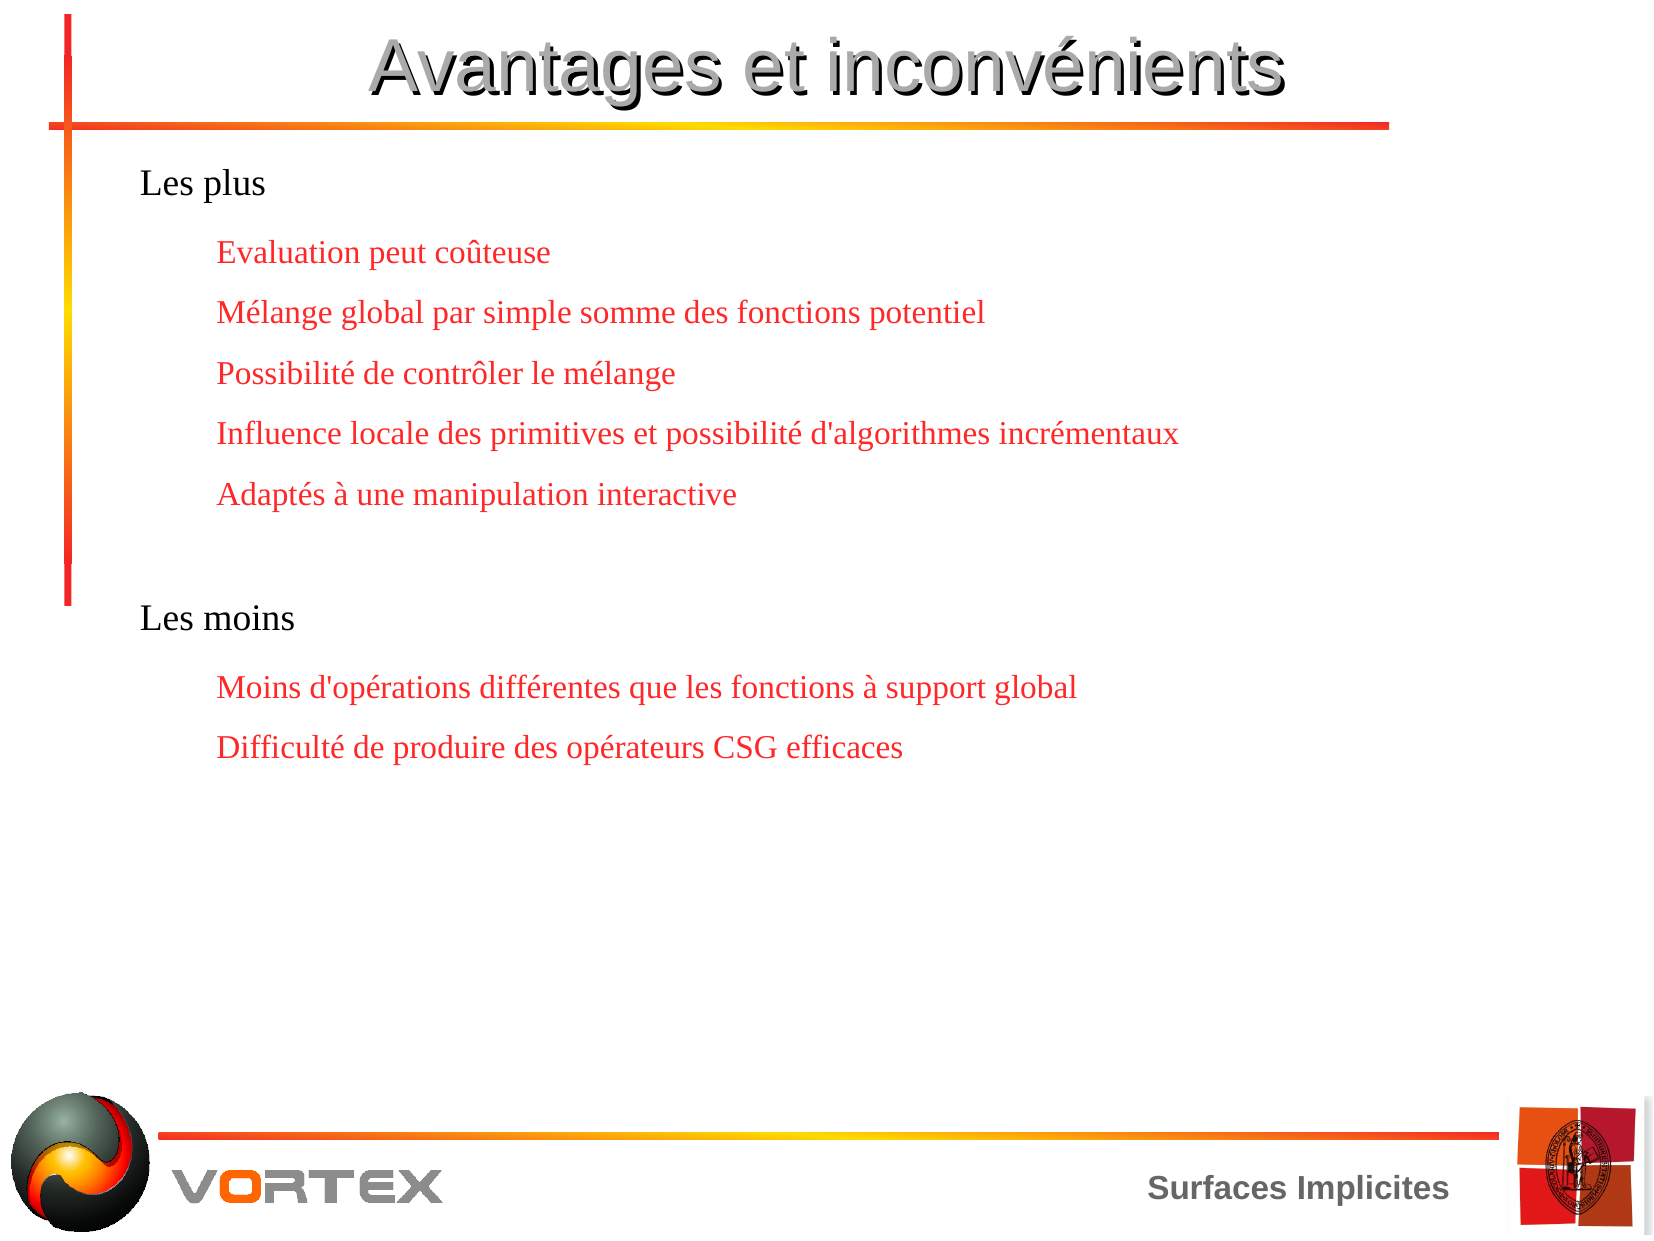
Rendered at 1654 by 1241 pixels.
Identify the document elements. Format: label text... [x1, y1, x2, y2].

title Avantages et inconvénients [0, 1, 1654, 130]
picture [1505, 1096, 1653, 1235]
picture [11, 1092, 443, 1232]
list Les plus Evaluation peut coûteuse Mélange global par simple somme des fonctions potentiel Possibilité de contrôler le mélange Influence locale des primitives et possibilité d'algorithmes incrémentaux Adaptés à une manipulation interactive Les moins Moins d'opérations différentes que les fonctions à support global Difficulté de produire des opérateurs CSG efficaces [122, 162, 1595, 1105]
